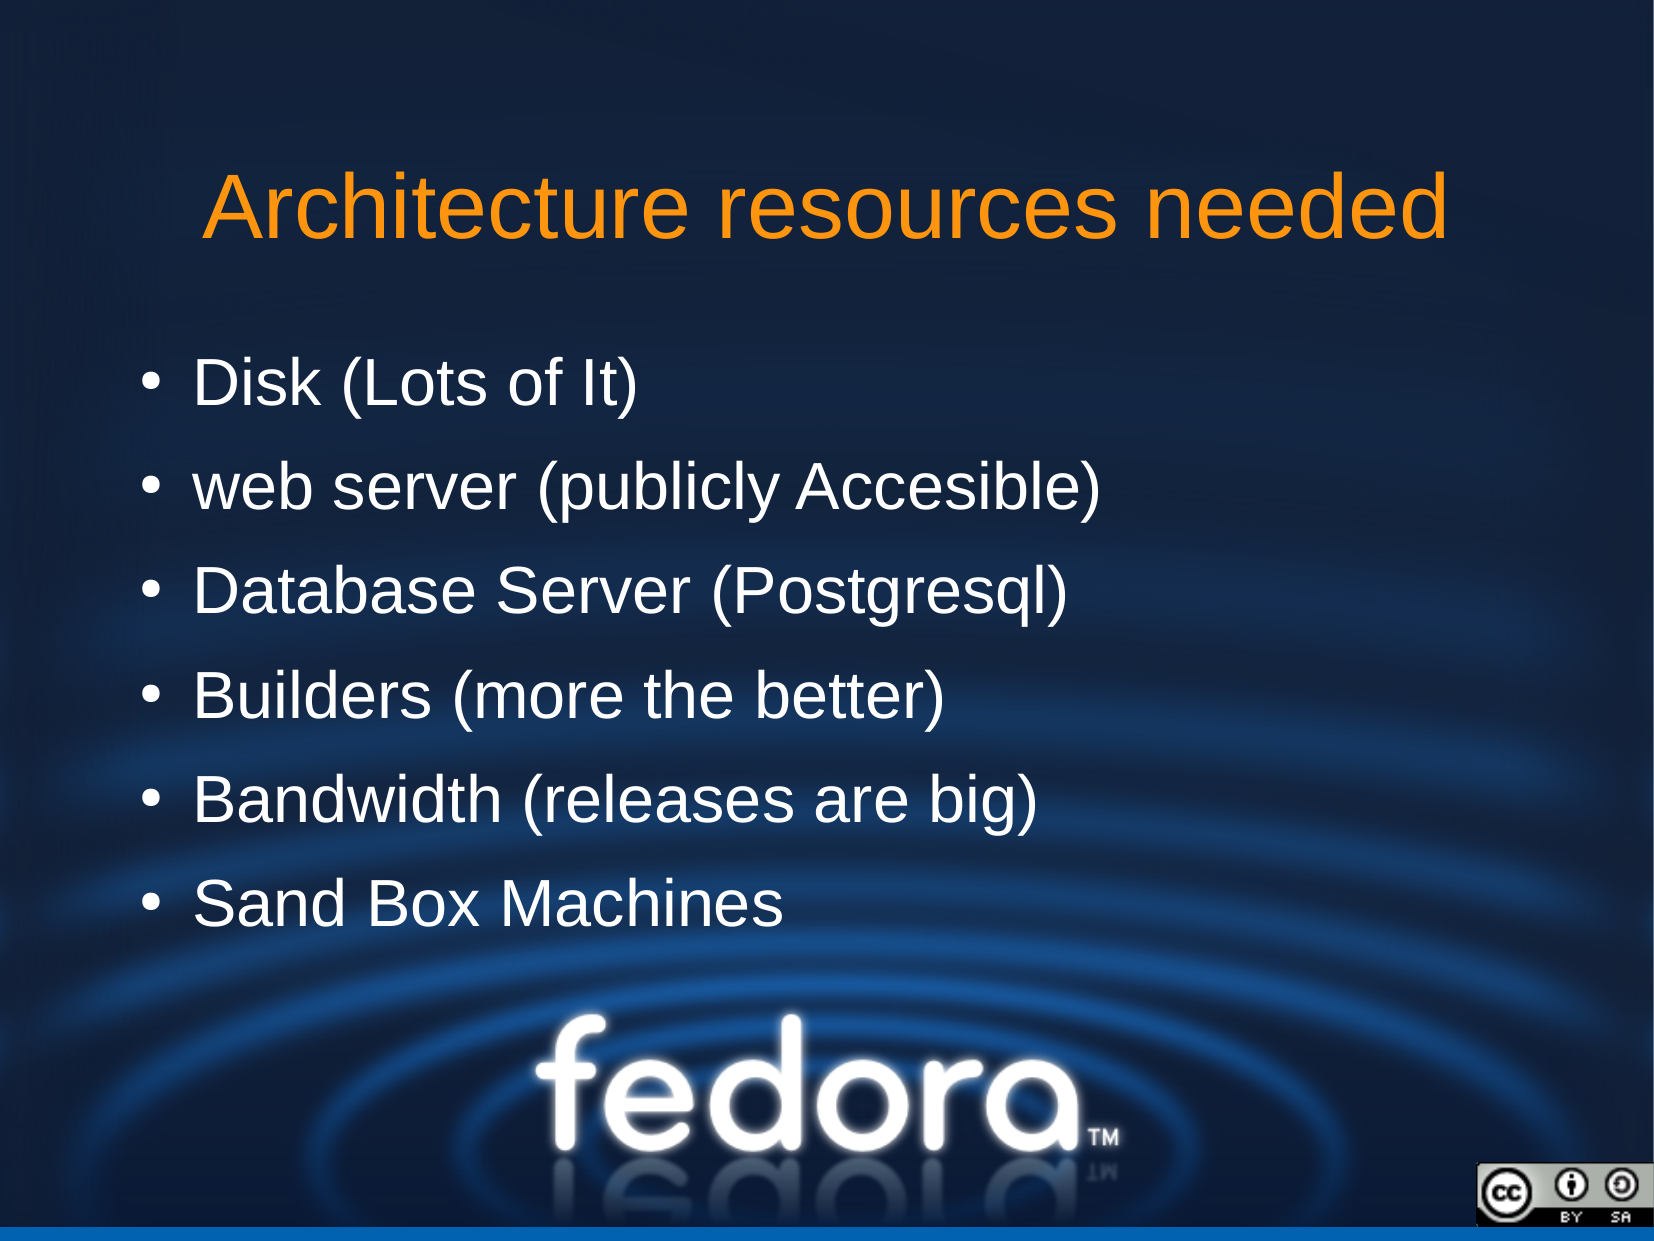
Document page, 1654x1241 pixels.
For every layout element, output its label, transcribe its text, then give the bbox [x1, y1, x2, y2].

picture [0, 0, 1654, 1227]
list Disk (Lots of It) web server (publicly Accesible) Database Server (Postgresql) Builders (more the better) Bandwidth (releases are big) Sand Box Machines [121, 344, 1534, 1127]
title Architecture resources needed [121, 102, 1534, 310]
